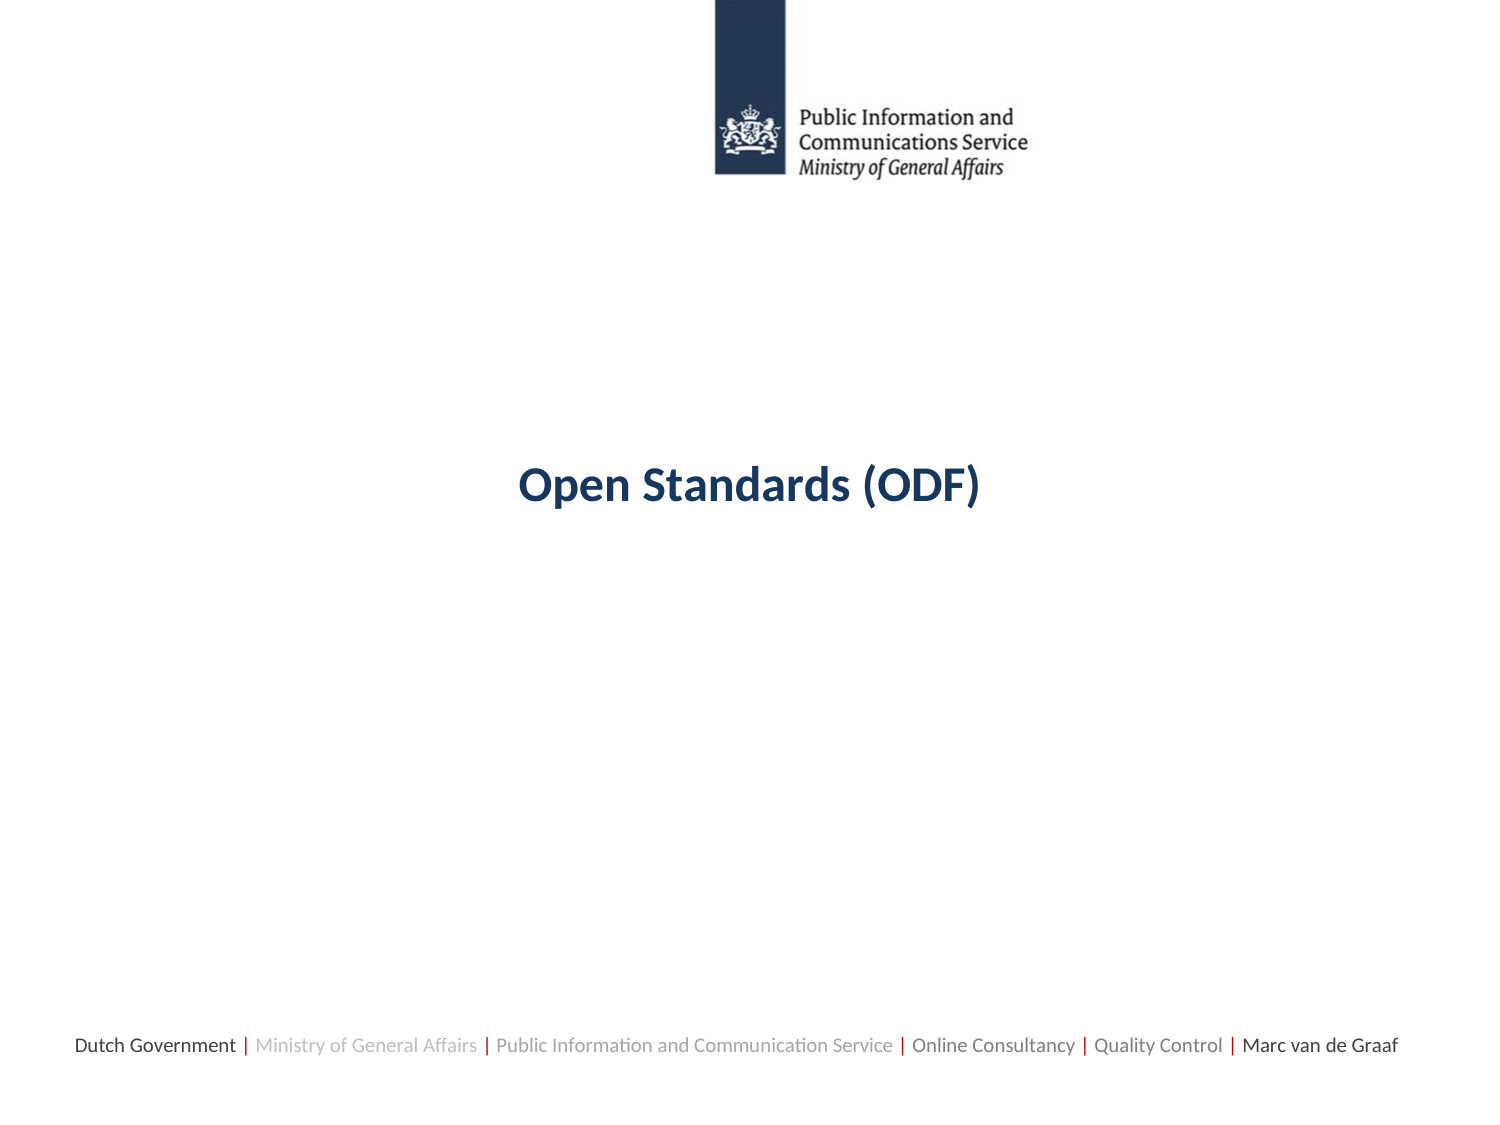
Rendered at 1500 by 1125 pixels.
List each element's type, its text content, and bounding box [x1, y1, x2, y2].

picture [0, 0, 1500, 1125]
text_box Dutch Government | Ministry of General Affairs | Public Information and Communication Service | Online Consultancy | Quality Control | Marc van de Graaf [59, 1011, 1414, 1065]
text_box Open Standards (ODF) [503, 444, 997, 520]
